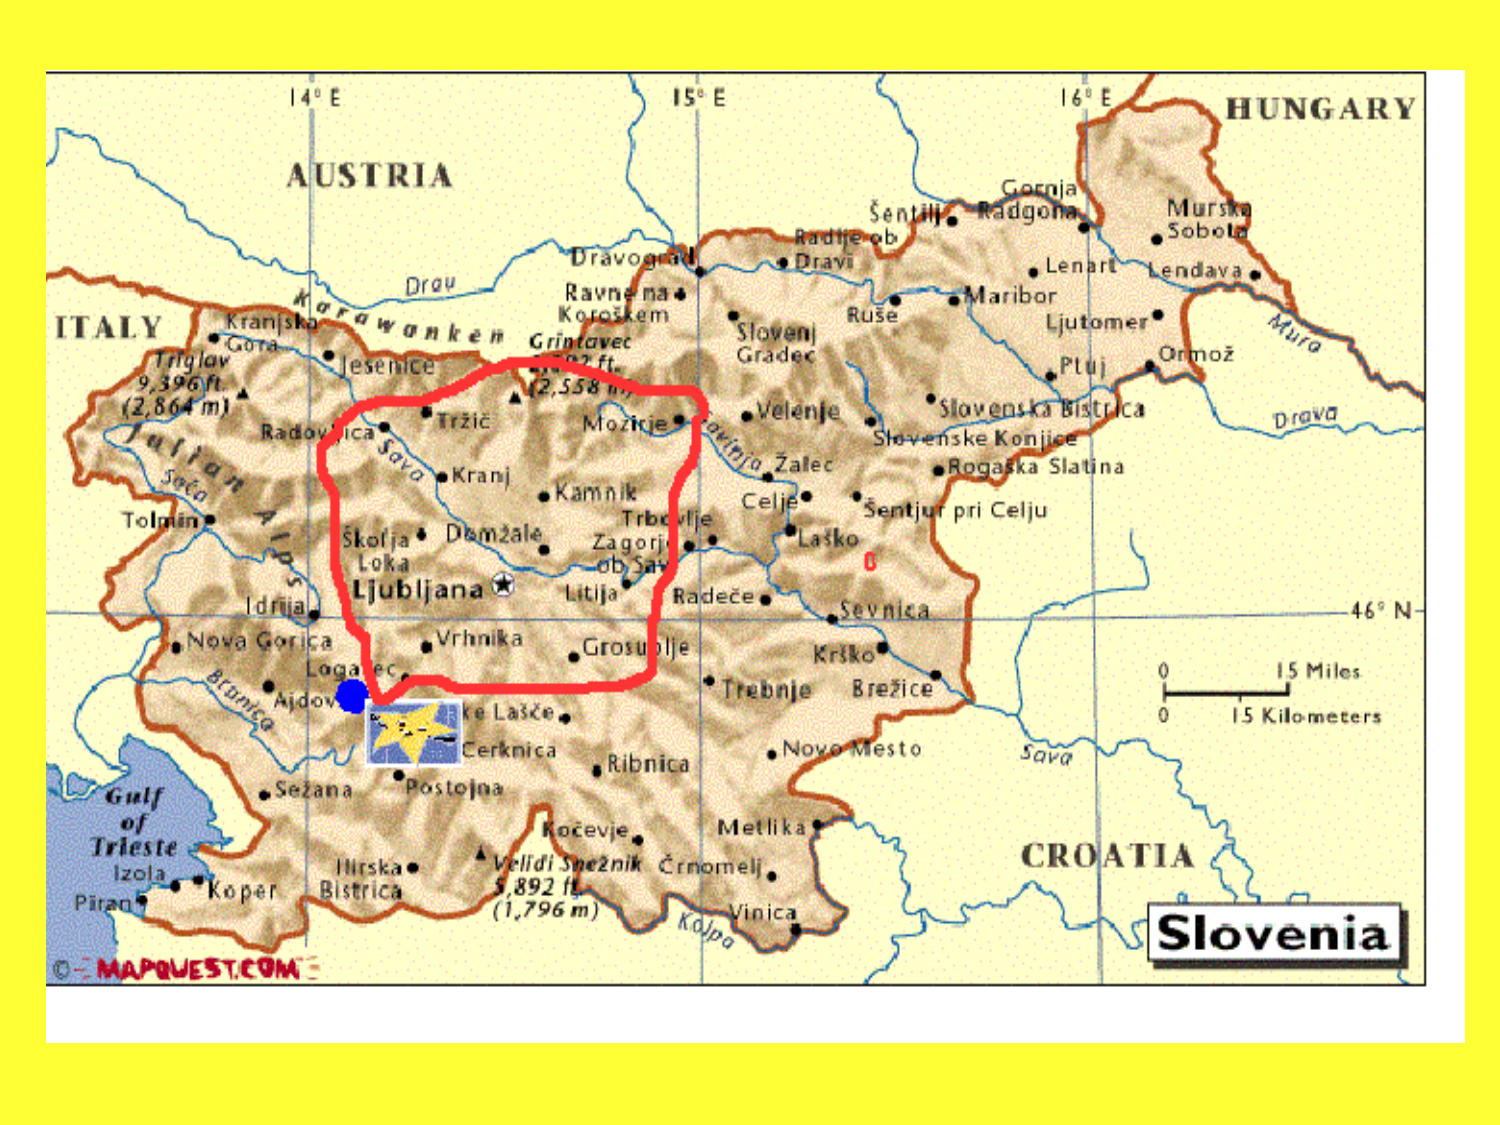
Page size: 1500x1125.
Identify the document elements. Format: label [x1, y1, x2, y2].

picture [46, 70, 1465, 1043]
